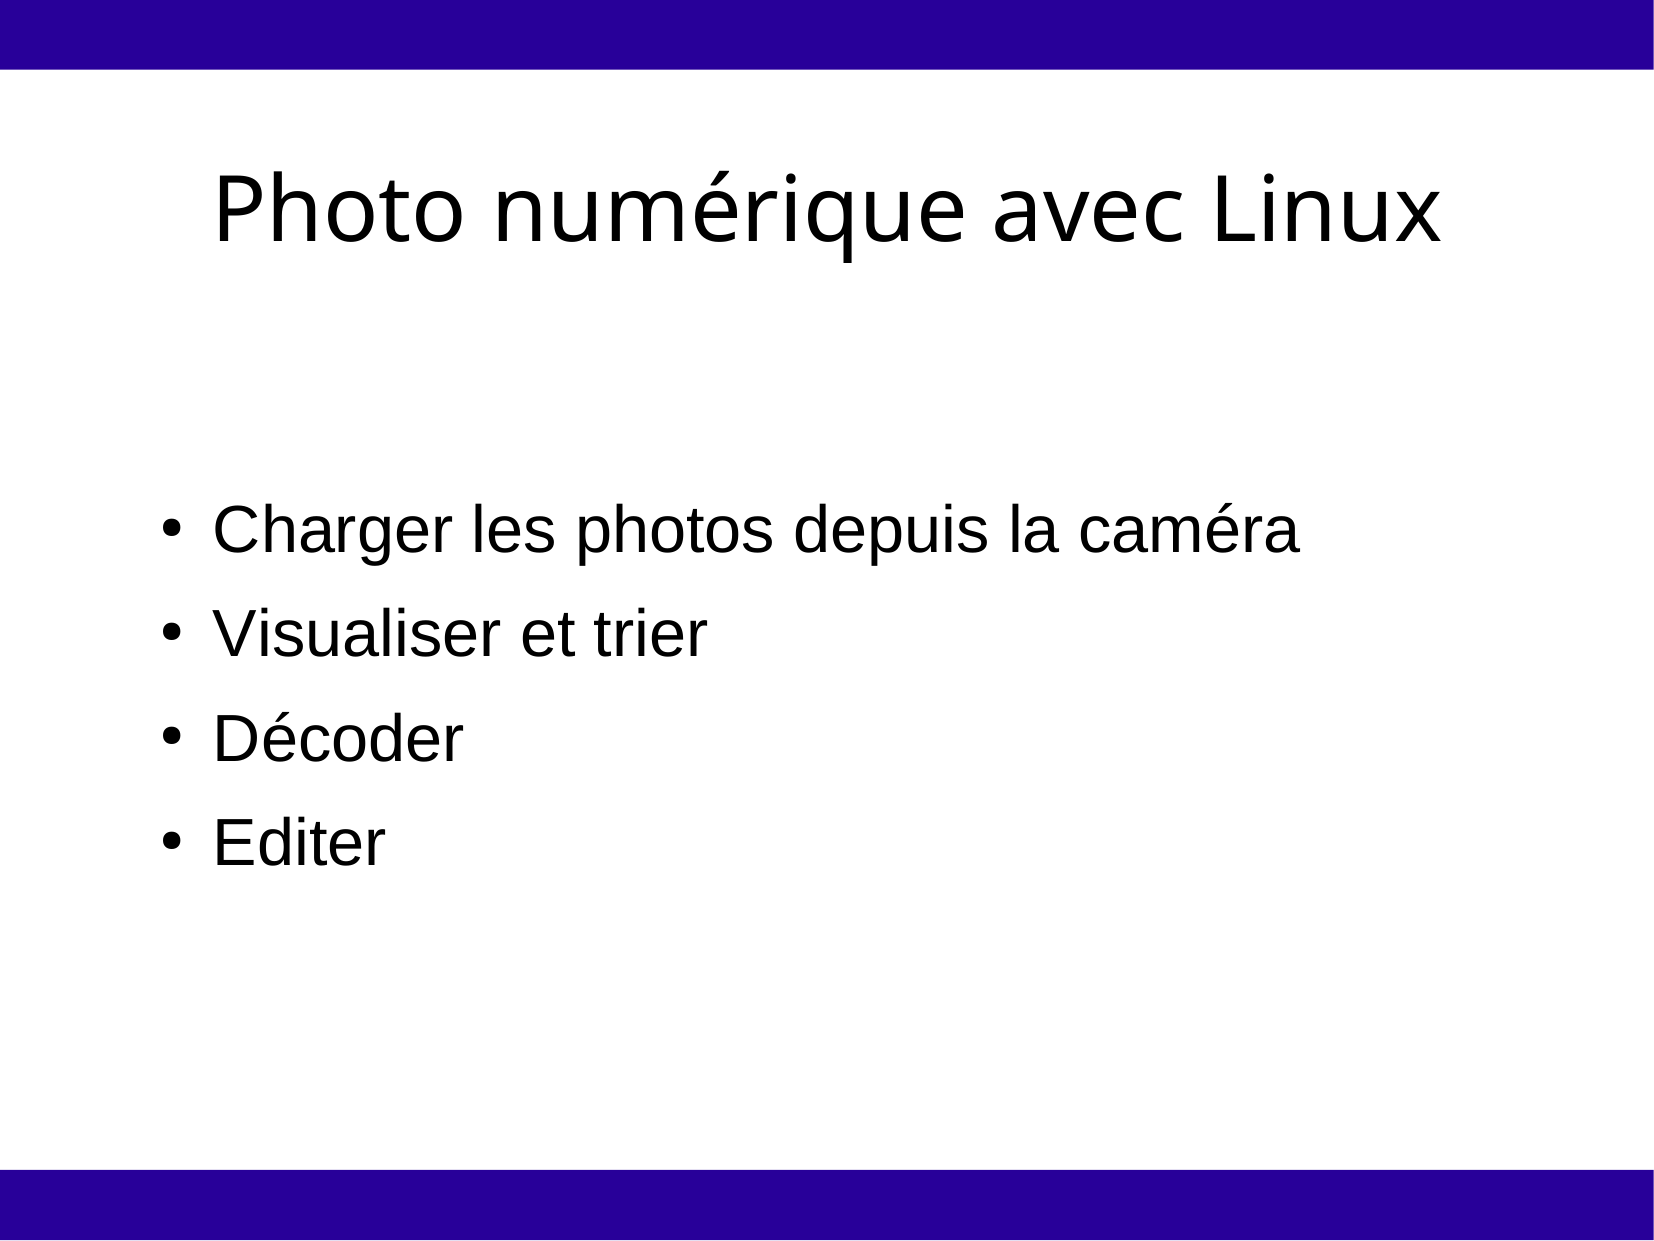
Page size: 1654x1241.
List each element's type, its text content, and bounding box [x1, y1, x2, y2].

list Charger les photos depuis la caméra Visualiser et trier Décoder Editer [124, 491, 1534, 1127]
title Photo numérique avec Linux [121, 102, 1534, 311]
